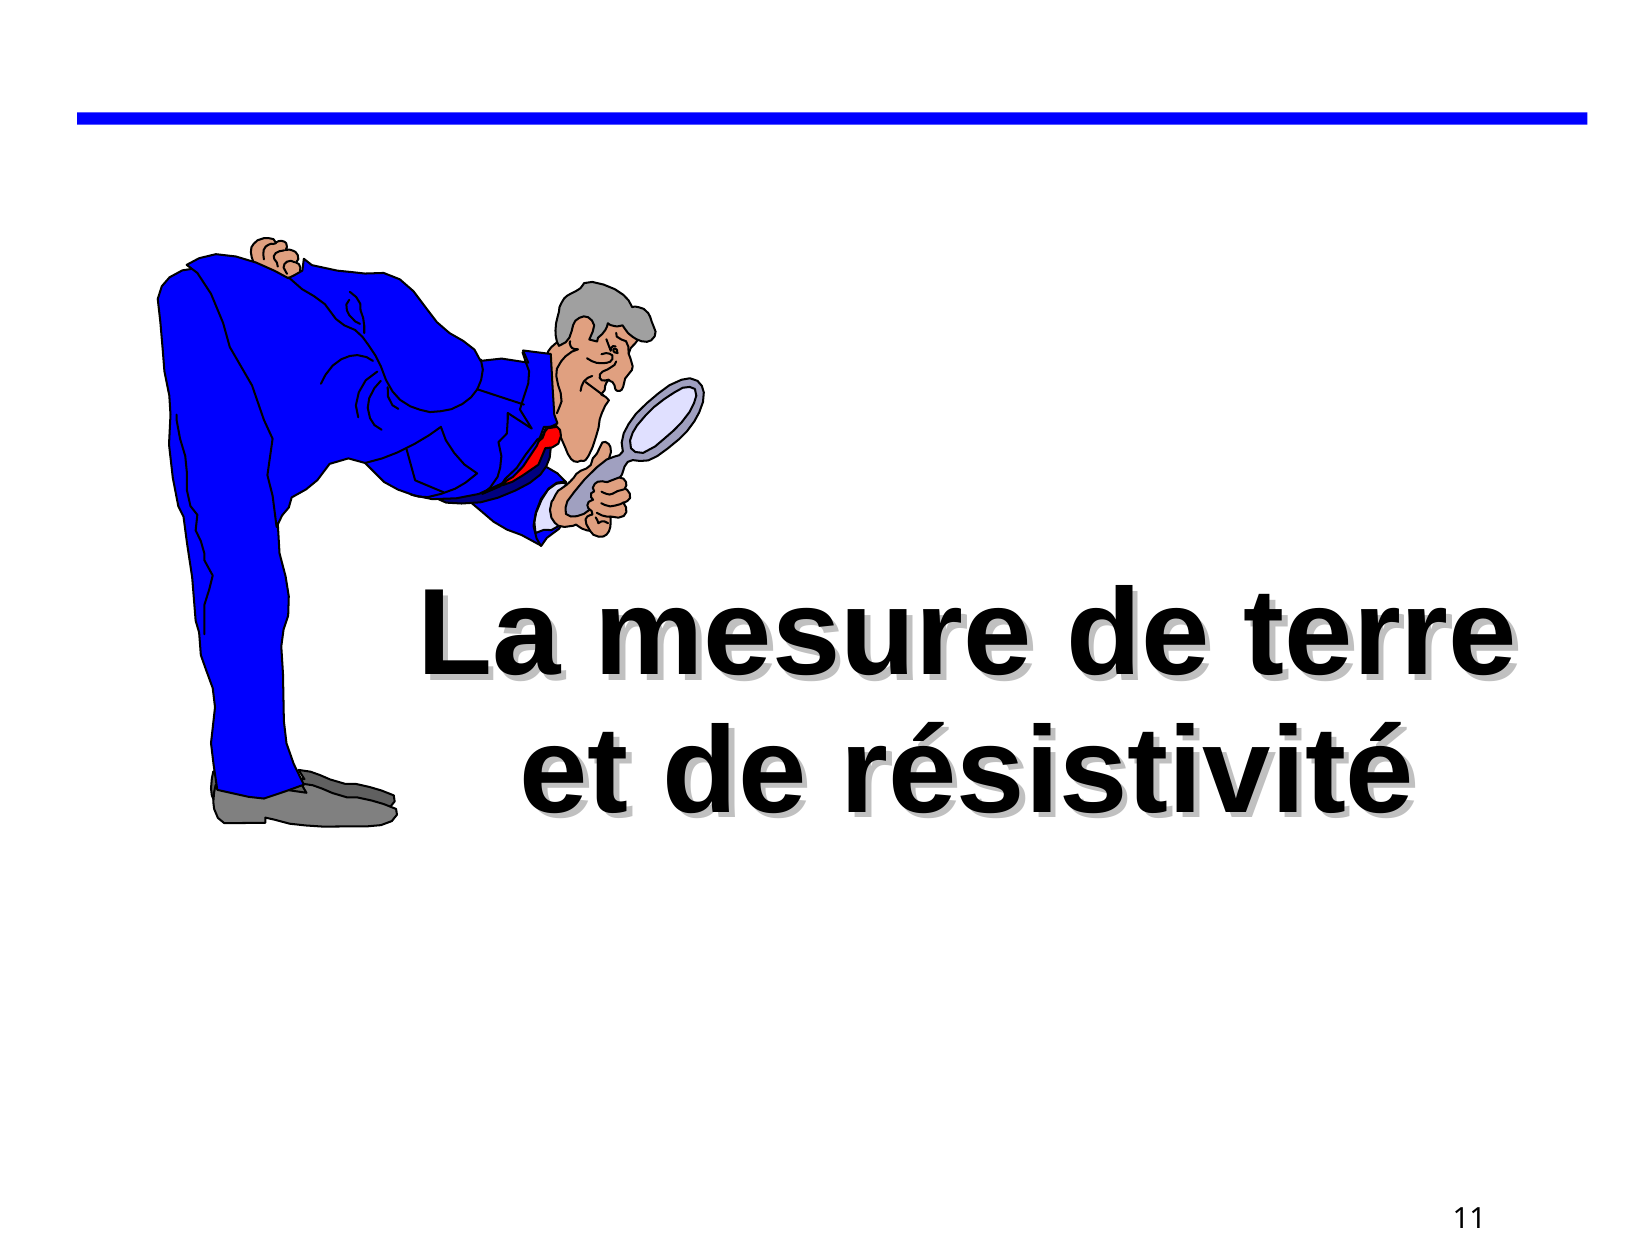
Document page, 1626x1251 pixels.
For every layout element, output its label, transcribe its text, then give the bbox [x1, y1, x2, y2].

picture [155, 236, 708, 829]
text_box La mesure de terre et de résistivité [400, 555, 1536, 847]
